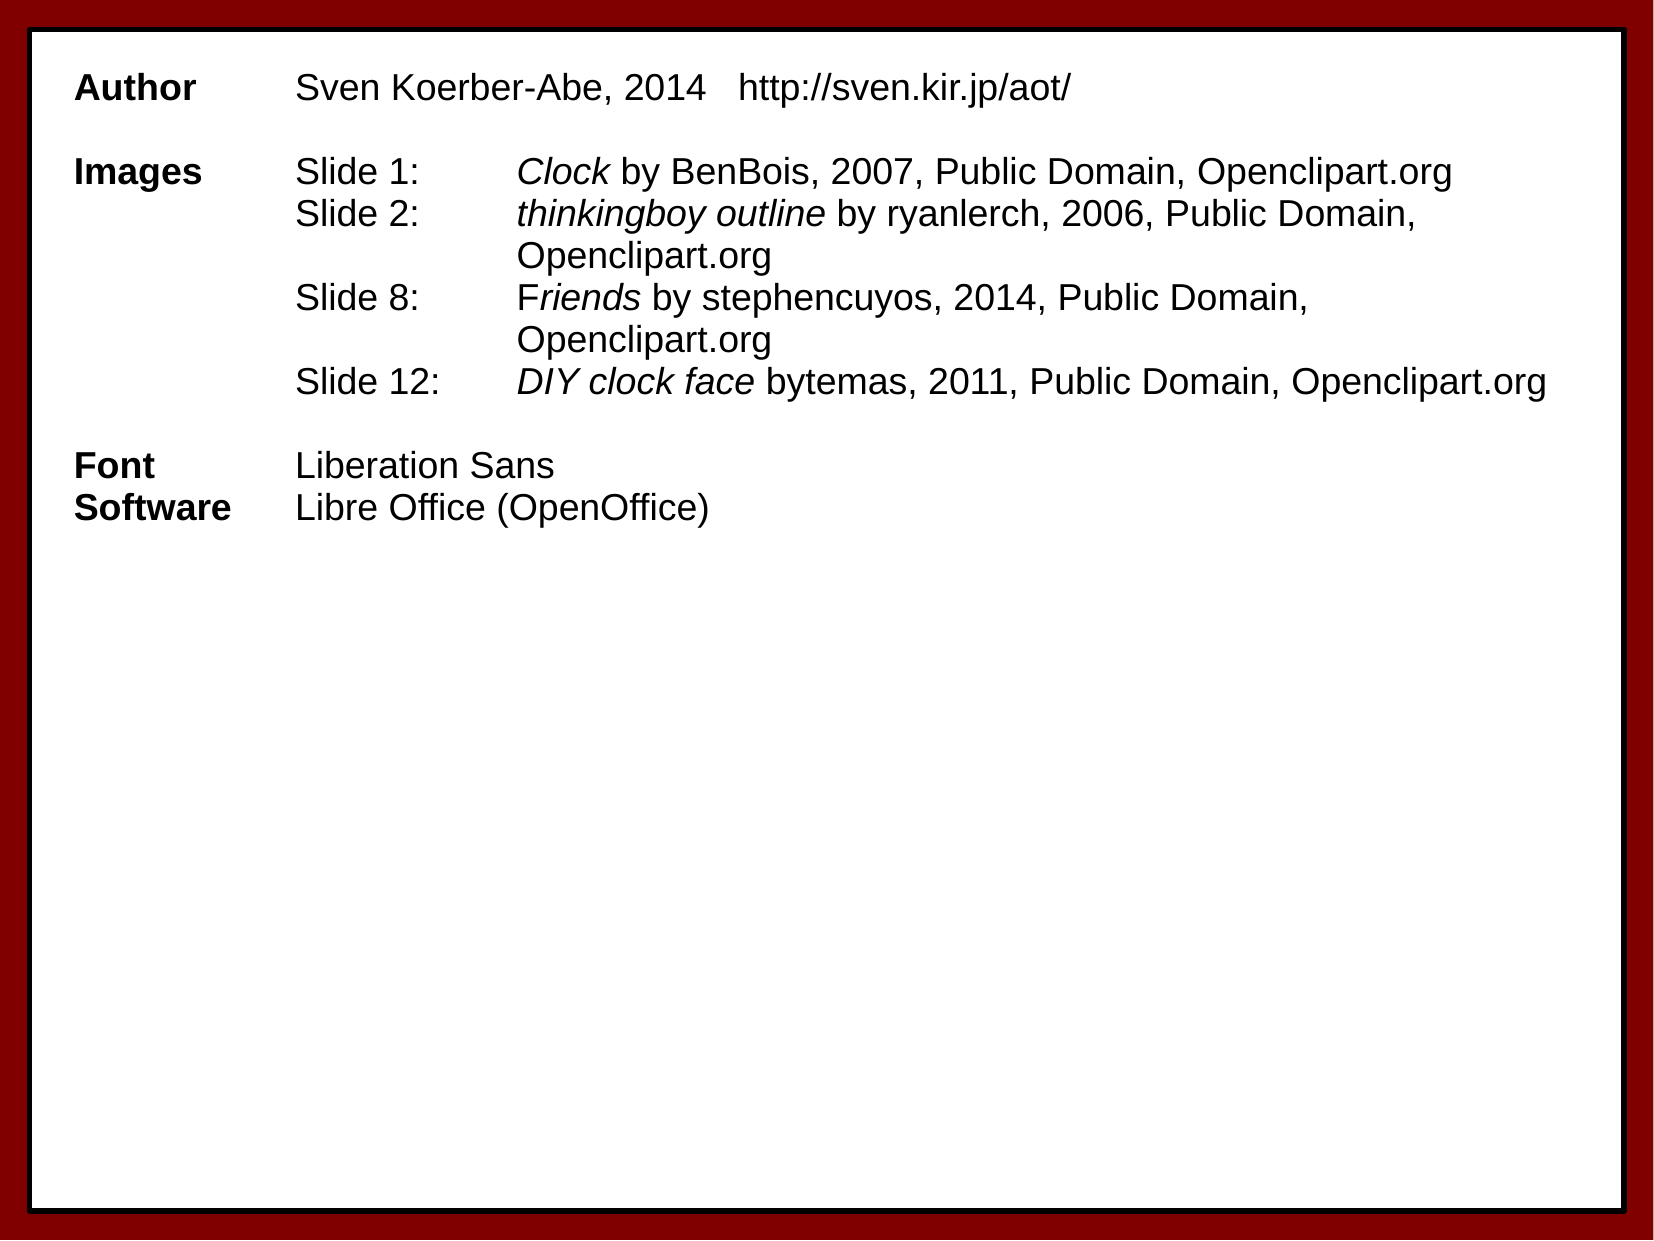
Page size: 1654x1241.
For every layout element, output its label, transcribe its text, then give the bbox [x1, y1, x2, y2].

text_box Author Sven Koerber-Abe, 2014 http://sven.kir.jp/aot/ Images Slide 1: Clock by BenBois, 2007, Public Domain, Openclipart.org Slide 2: thinkingboy outline by ryanlerch, 2006, Public Domain, Openclipart.org Slide 8: Friends by stephencuyos, 2014, Public Domain, Openclipart.org Slide 12: DIY clock face bytemas, 2011, Public Domain, Openclipart.org Font Liberation Sans Software Libre Office (OpenOffice) [59, 59, 1595, 558]
text_box [29, 29, 1625, 1211]
